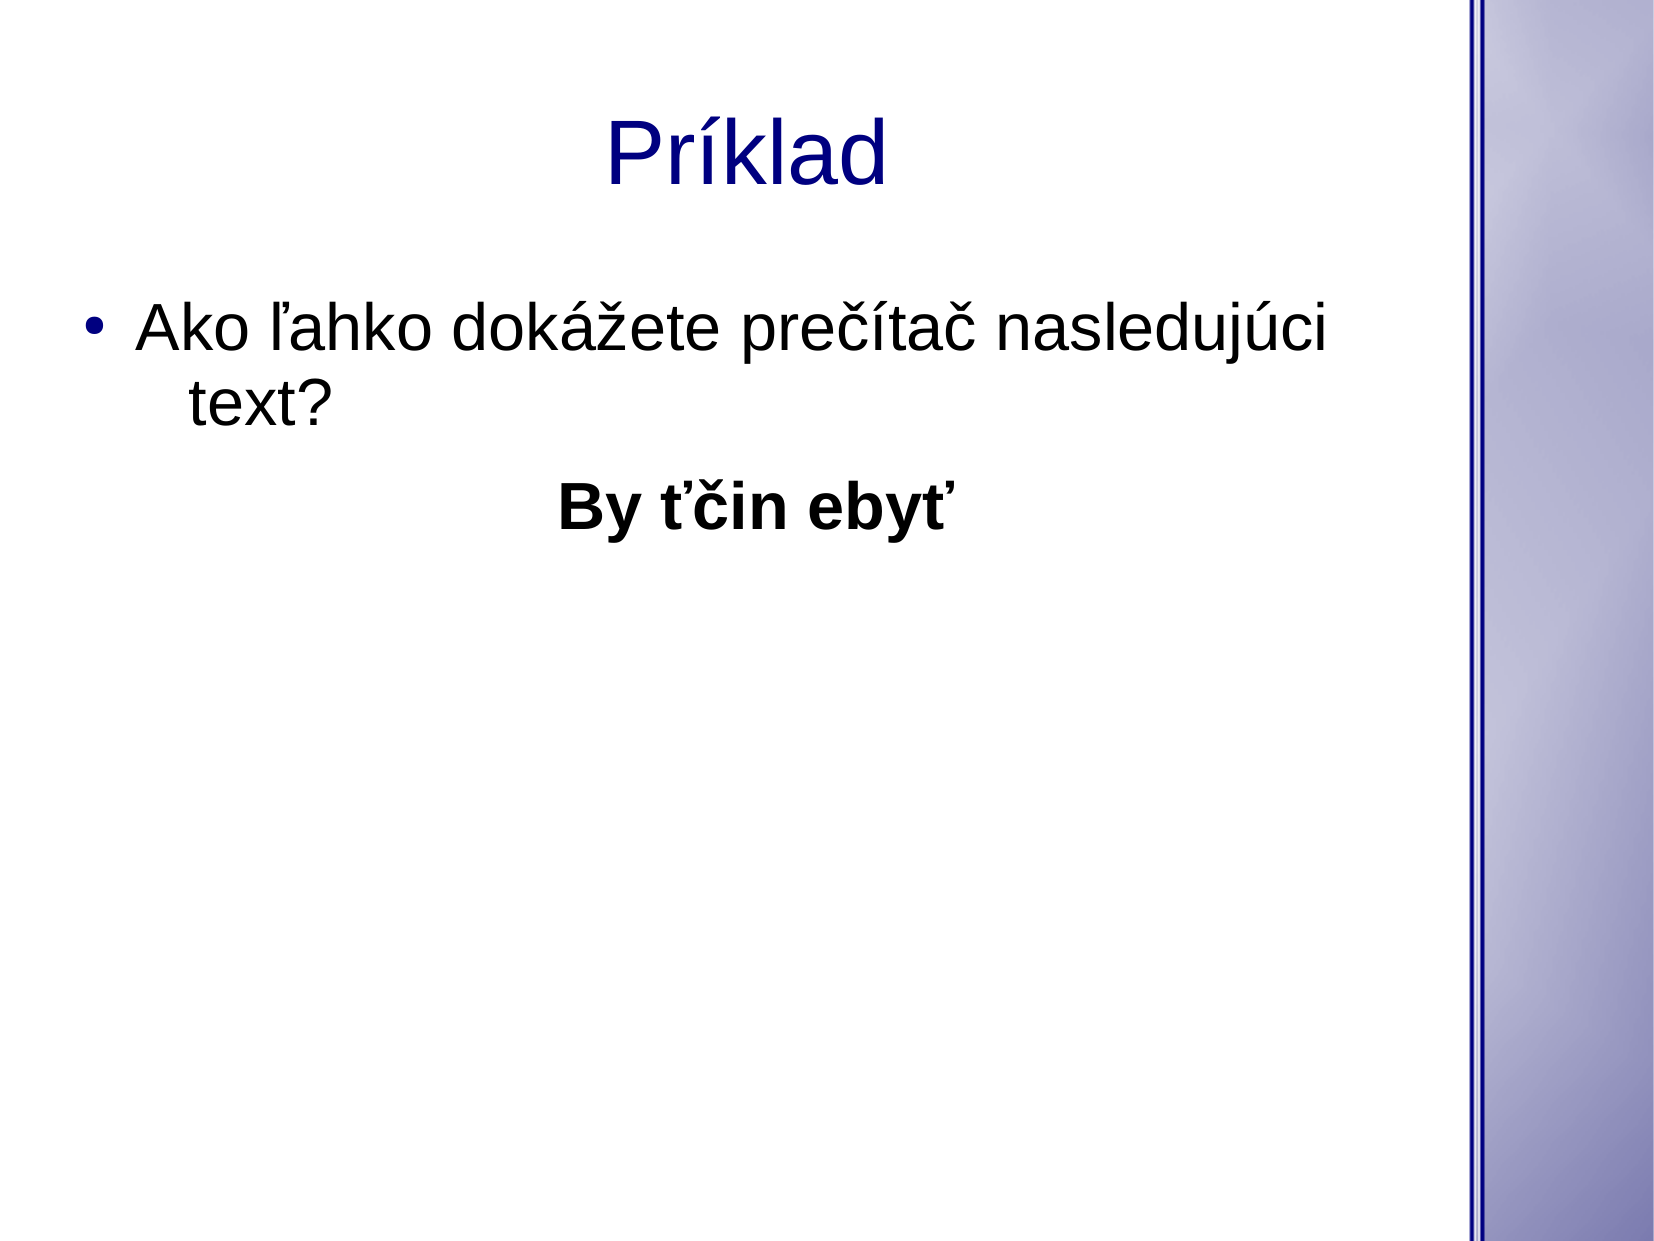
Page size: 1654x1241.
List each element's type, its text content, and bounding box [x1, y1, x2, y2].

title Príklad [47, 56, 1447, 250]
list Ako ľahko dokážete prečítač nasledujúci text? By ťčin ebyť [47, 290, 1447, 1094]
picture [0, 0, 1654, 1241]
